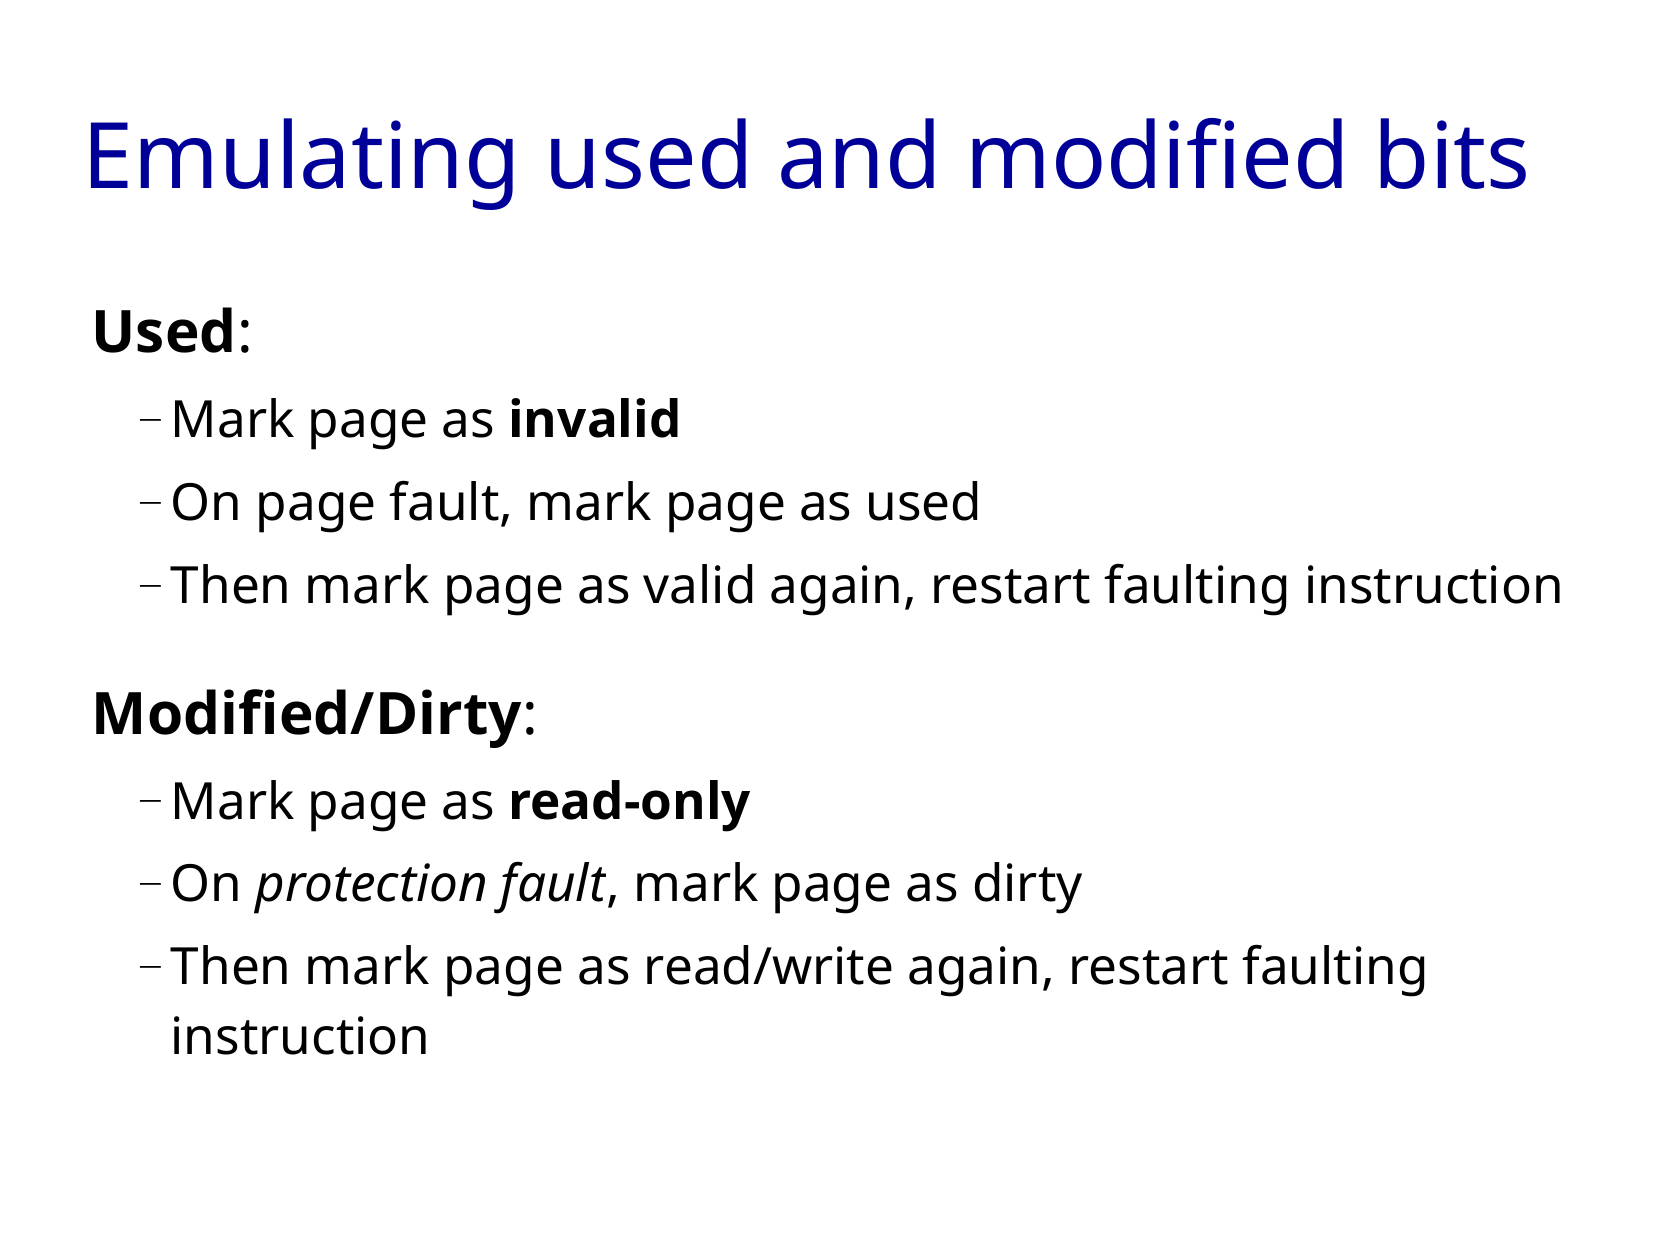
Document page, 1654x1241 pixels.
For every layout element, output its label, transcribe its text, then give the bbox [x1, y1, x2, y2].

list Used: Mark page as invalid On page fault, mark page as used Then mark page as valid again, restart faulting instruction Modified/Dirty: Mark page as read-only On protection fault, mark page as dirty Then mark page as read/write again, restart faulting instruction [60, 290, 1571, 1096]
title Emulating used and modified bits [82, 49, 1571, 257]
